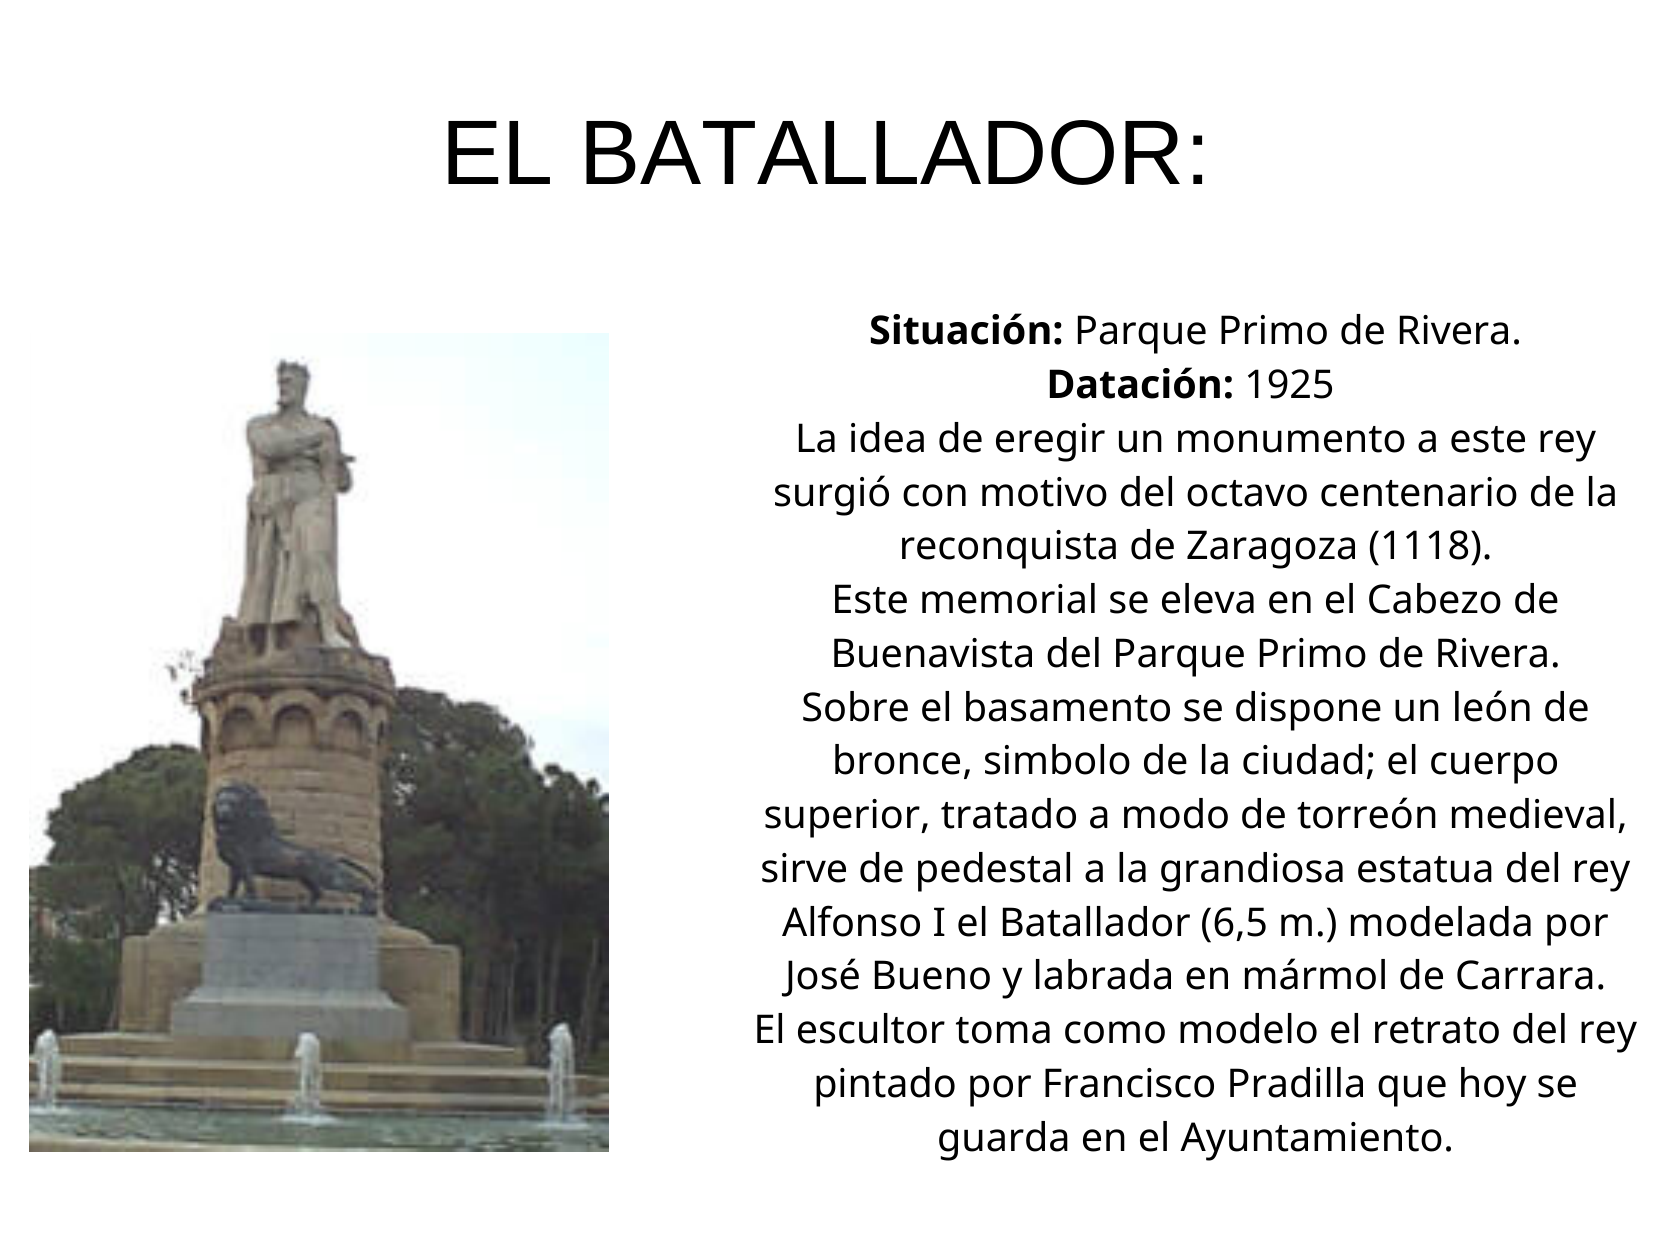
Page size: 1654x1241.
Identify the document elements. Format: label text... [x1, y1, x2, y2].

picture [29, 333, 609, 1152]
text_box Situación: Parque Primo de Rivera. Datación: 1925 La idea de eregir un monumento a este rey surgió con motivo del octavo centenario de la reconquista de Zaragoza (1118). Este memorial se eleva en el Cabezo de Buenavista del Parque Primo de Rivera. Sobre el basamento se dispone un león de bronce, simbolo de la ciudad; el cuerpo superior, tratado a modo de torreón medieval, sirve de pedestal a la grandiosa estatua del rey Alfonso I el Batallador (6,5 m.) modelada por José Bueno y labrada en mármol de Carrara. El escultor toma como modelo el retrato del rey pintado por Francisco Pradilla que hoy se guarda en el Ayuntamiento. [738, 295, 1654, 1241]
title EL BATALLADOR: [82, 49, 1571, 257]
